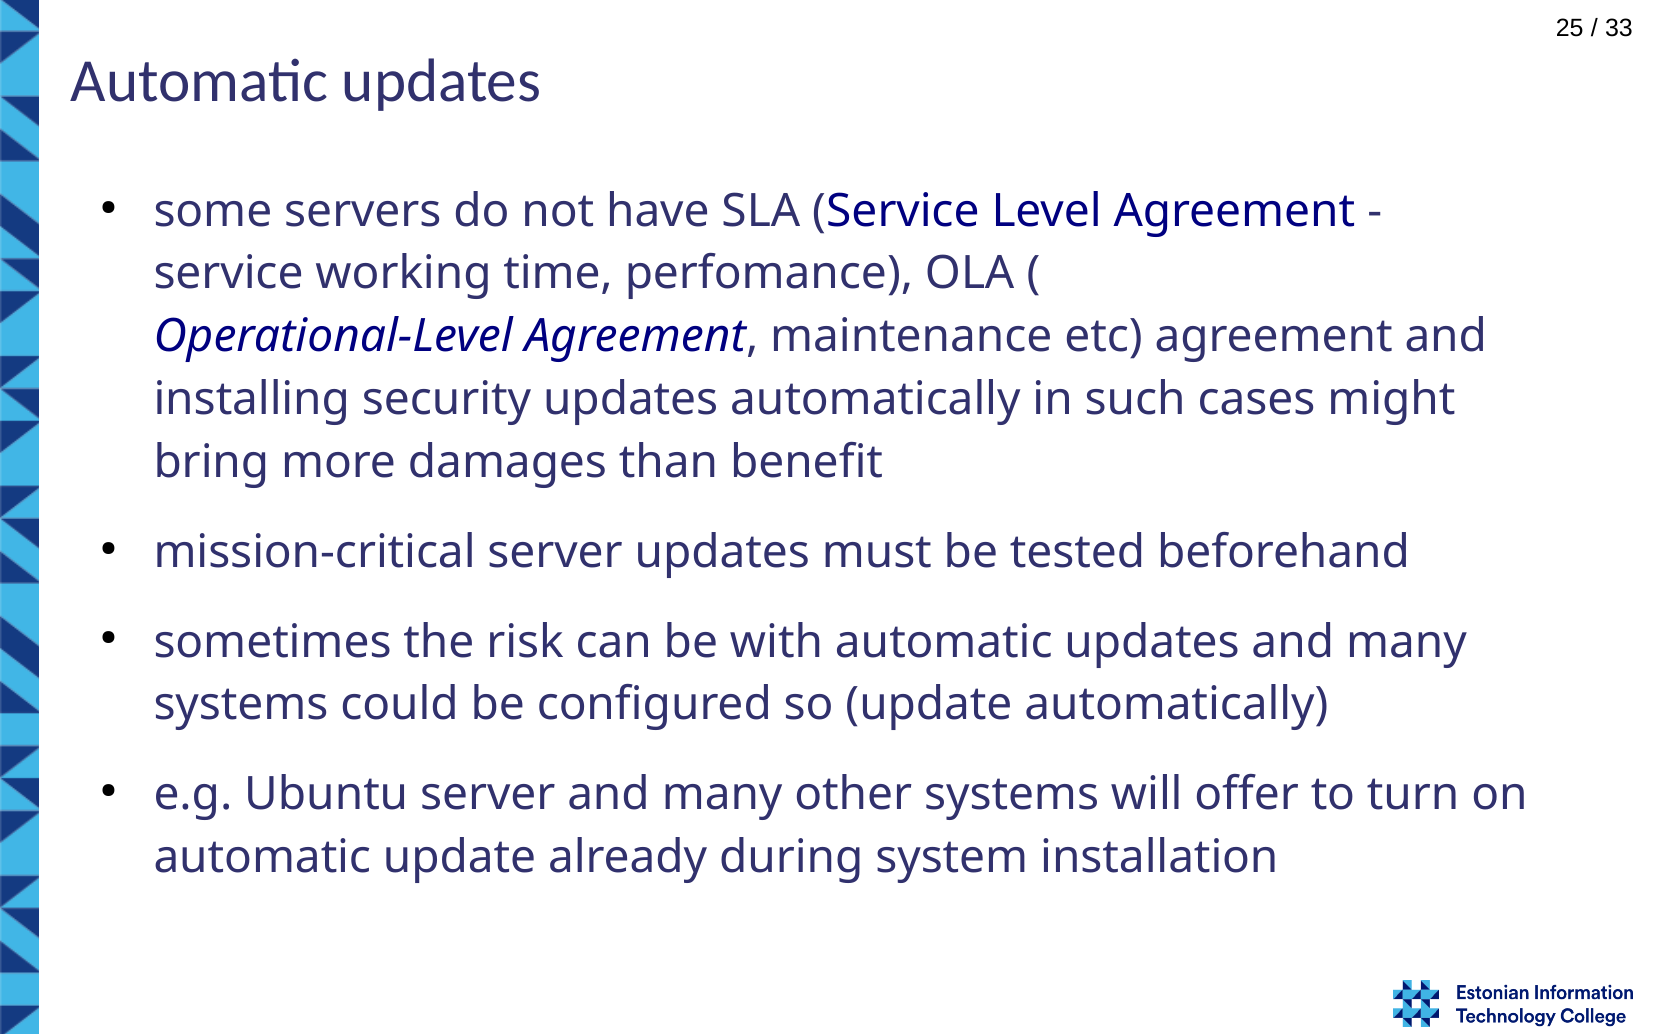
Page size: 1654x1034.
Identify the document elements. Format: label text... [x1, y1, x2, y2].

title Automatic updates [70, 41, 1630, 130]
list some servers do not have SLA (Service Level Agreement - service working time, perfomance), OLA (Operational-Level Agreement, maintenance etc) agreement and installing security updates automatically in such cases might bring more damages than benefit mission-critical server updates must be tested beforehand sometimes the risk can be with automatic updates and many systems could be configured so (update automatically) e.g. Ubuntu server and many other systems will offer to turn on automatic update already during system installation [82, 176, 1538, 920]
picture [1393, 980, 1633, 1027]
